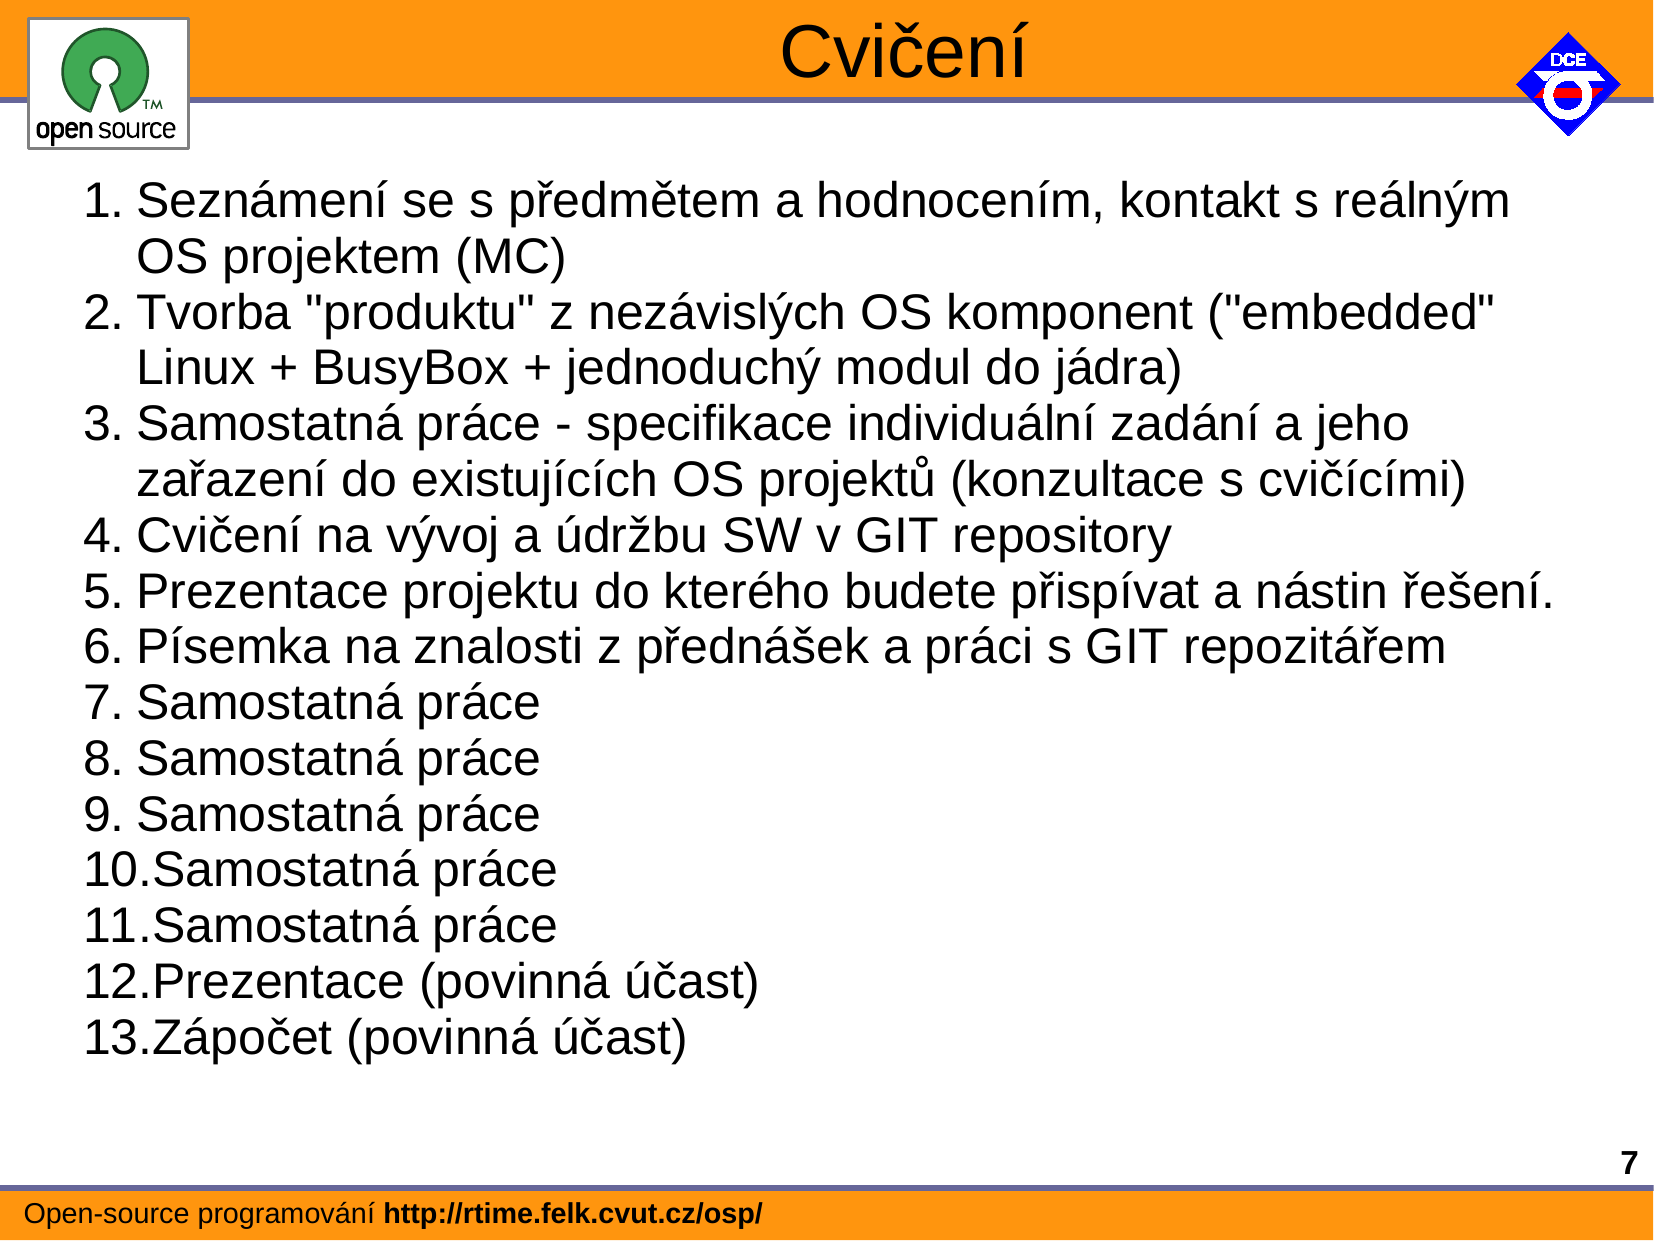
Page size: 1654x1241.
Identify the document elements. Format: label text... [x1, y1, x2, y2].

list Seznámení se s předmětem a hodnocením, kontakt s reálným OS projektem (MC) Tvorba "produktu" z nezávislých OS komponent ("embedded" Linux + BusyBox + jednoduchý modul do jádra) Samostatná práce - specifikace individuální zadání a jeho zařazení do existujících OS projektů (konzultace s cvičícími) Cvičení na vývoj a údržbu SW v GIT repository Prezentace projektu do kterého budete přispívat a nástin řešení. Písemka na znalosti z přednášek a práci s GIT repozitářem Samostatná práce Samostatná práce Samostatná práce Samostatná práce Samostatná práce Prezentace (povinná účast) Zápočet (povinná účast) [65, 172, 1589, 1169]
title Cvičení [178, 4, 1631, 98]
